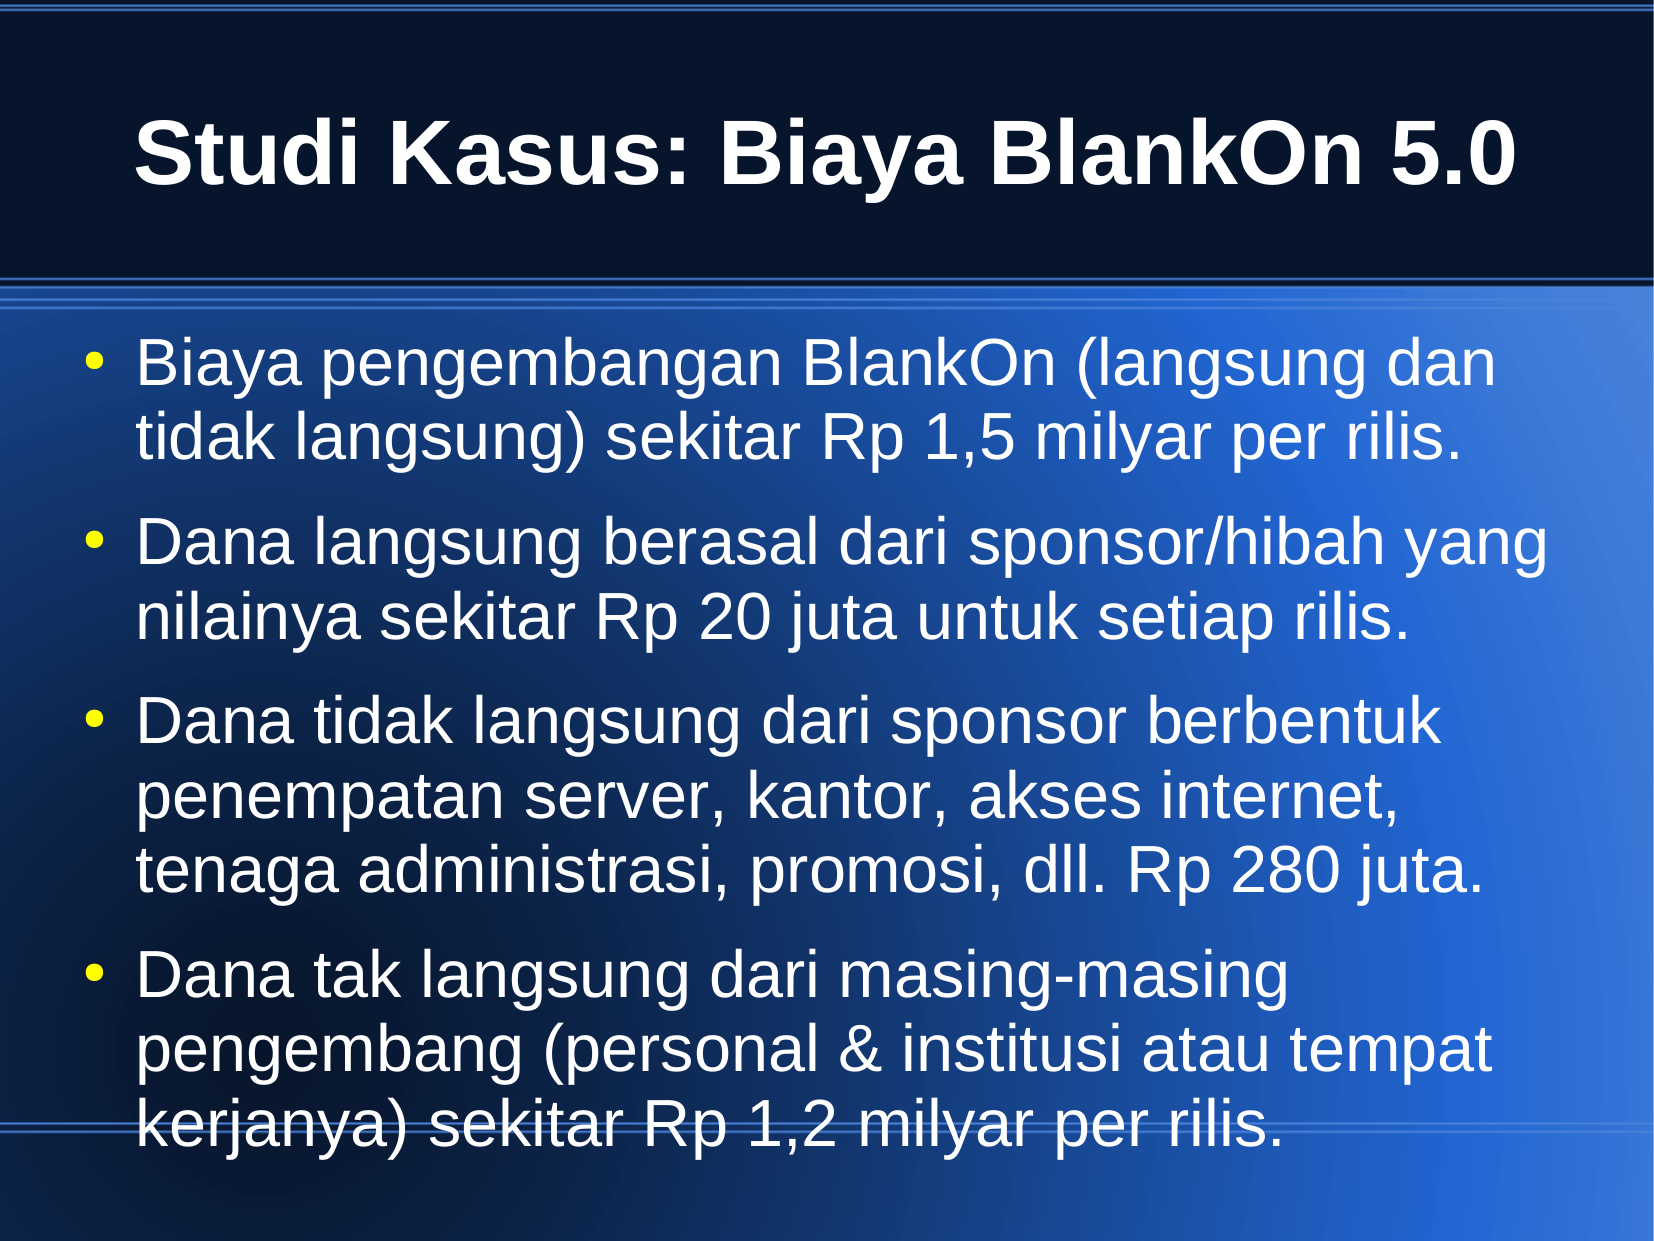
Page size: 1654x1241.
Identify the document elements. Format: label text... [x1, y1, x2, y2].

picture [0, 0, 1654, 1241]
list Biaya pengembangan BlankOn (langsung dan tidak langsung) sekitar Rp 1,5 milyar per rilis. Dana langsung berasal dari sponsor/hibah yang nilainya sekitar Rp 20 juta untuk setiap rilis. Dana tidak langsung dari sponsor berbentuk penempatan server, kantor, akses internet, tenaga administrasi, promosi, dll. Rp 280 juta. Dana tak langsung dari masing-masing pengembang (personal & institusi atau tempat kerjanya) sekitar Rp 1,2 milyar per rilis. [64, 324, 1601, 1162]
title Studi Kasus: Biaya BlankOn 5.0 [82, 49, 1571, 257]
